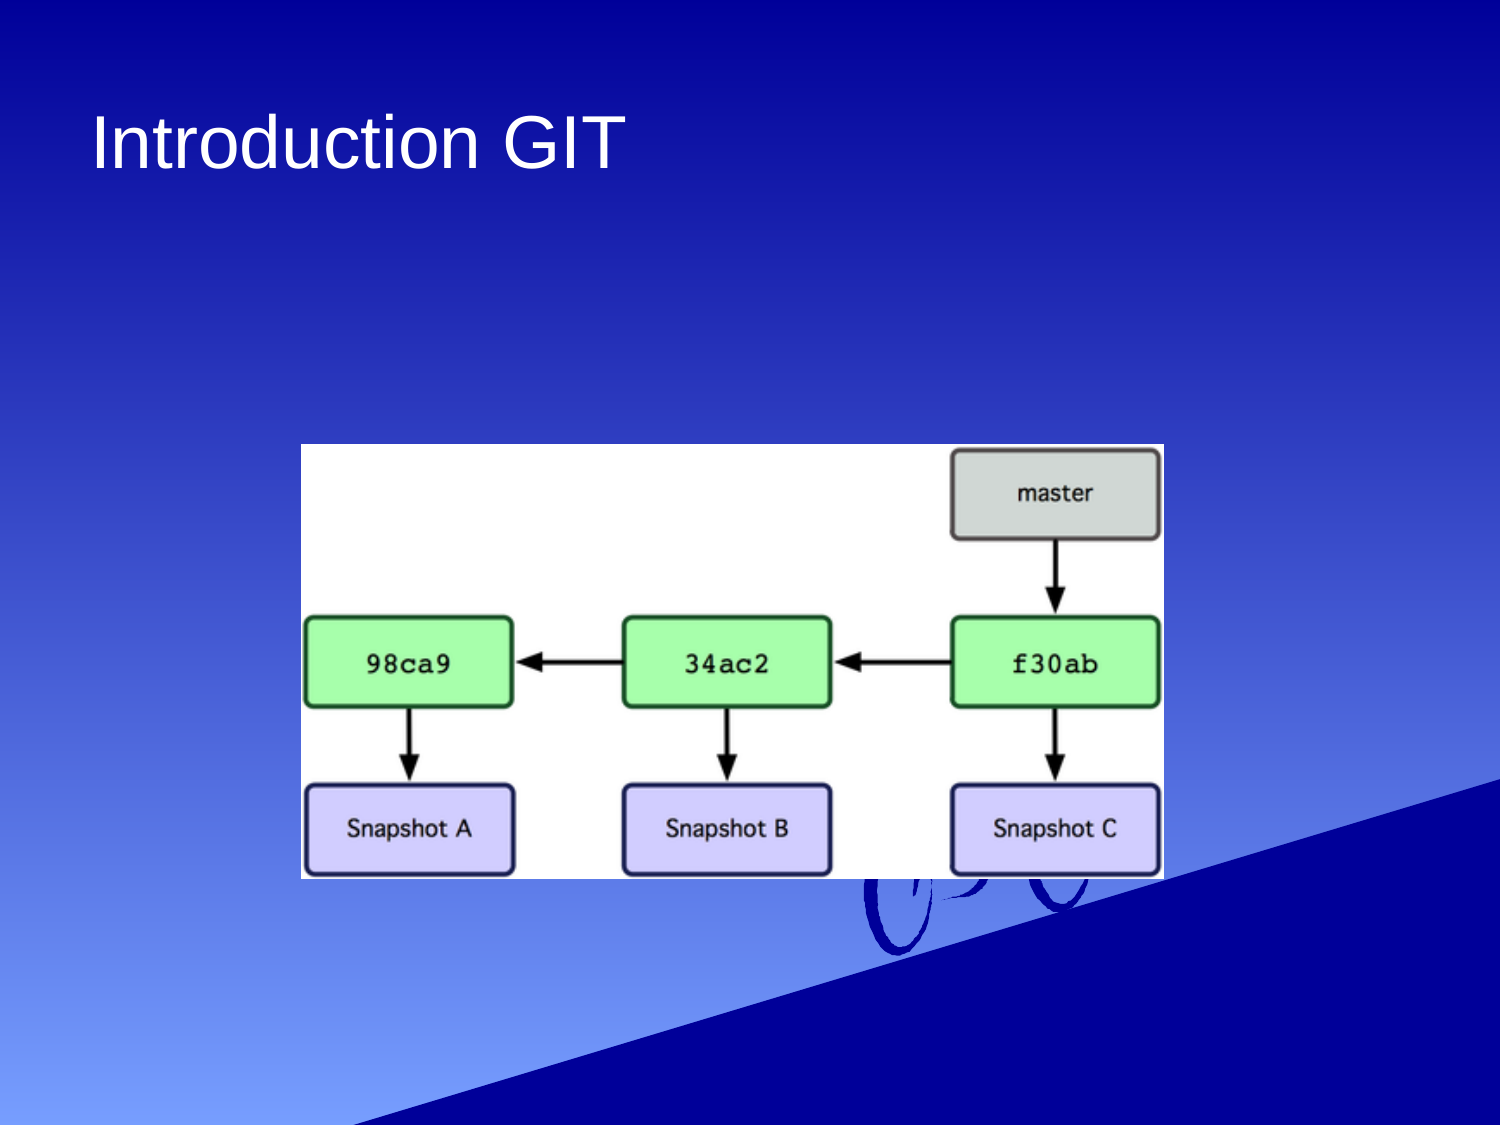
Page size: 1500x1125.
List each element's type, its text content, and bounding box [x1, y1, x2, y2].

title Introduction GIT [75, 45, 1426, 233]
picture [301, 444, 1164, 879]
